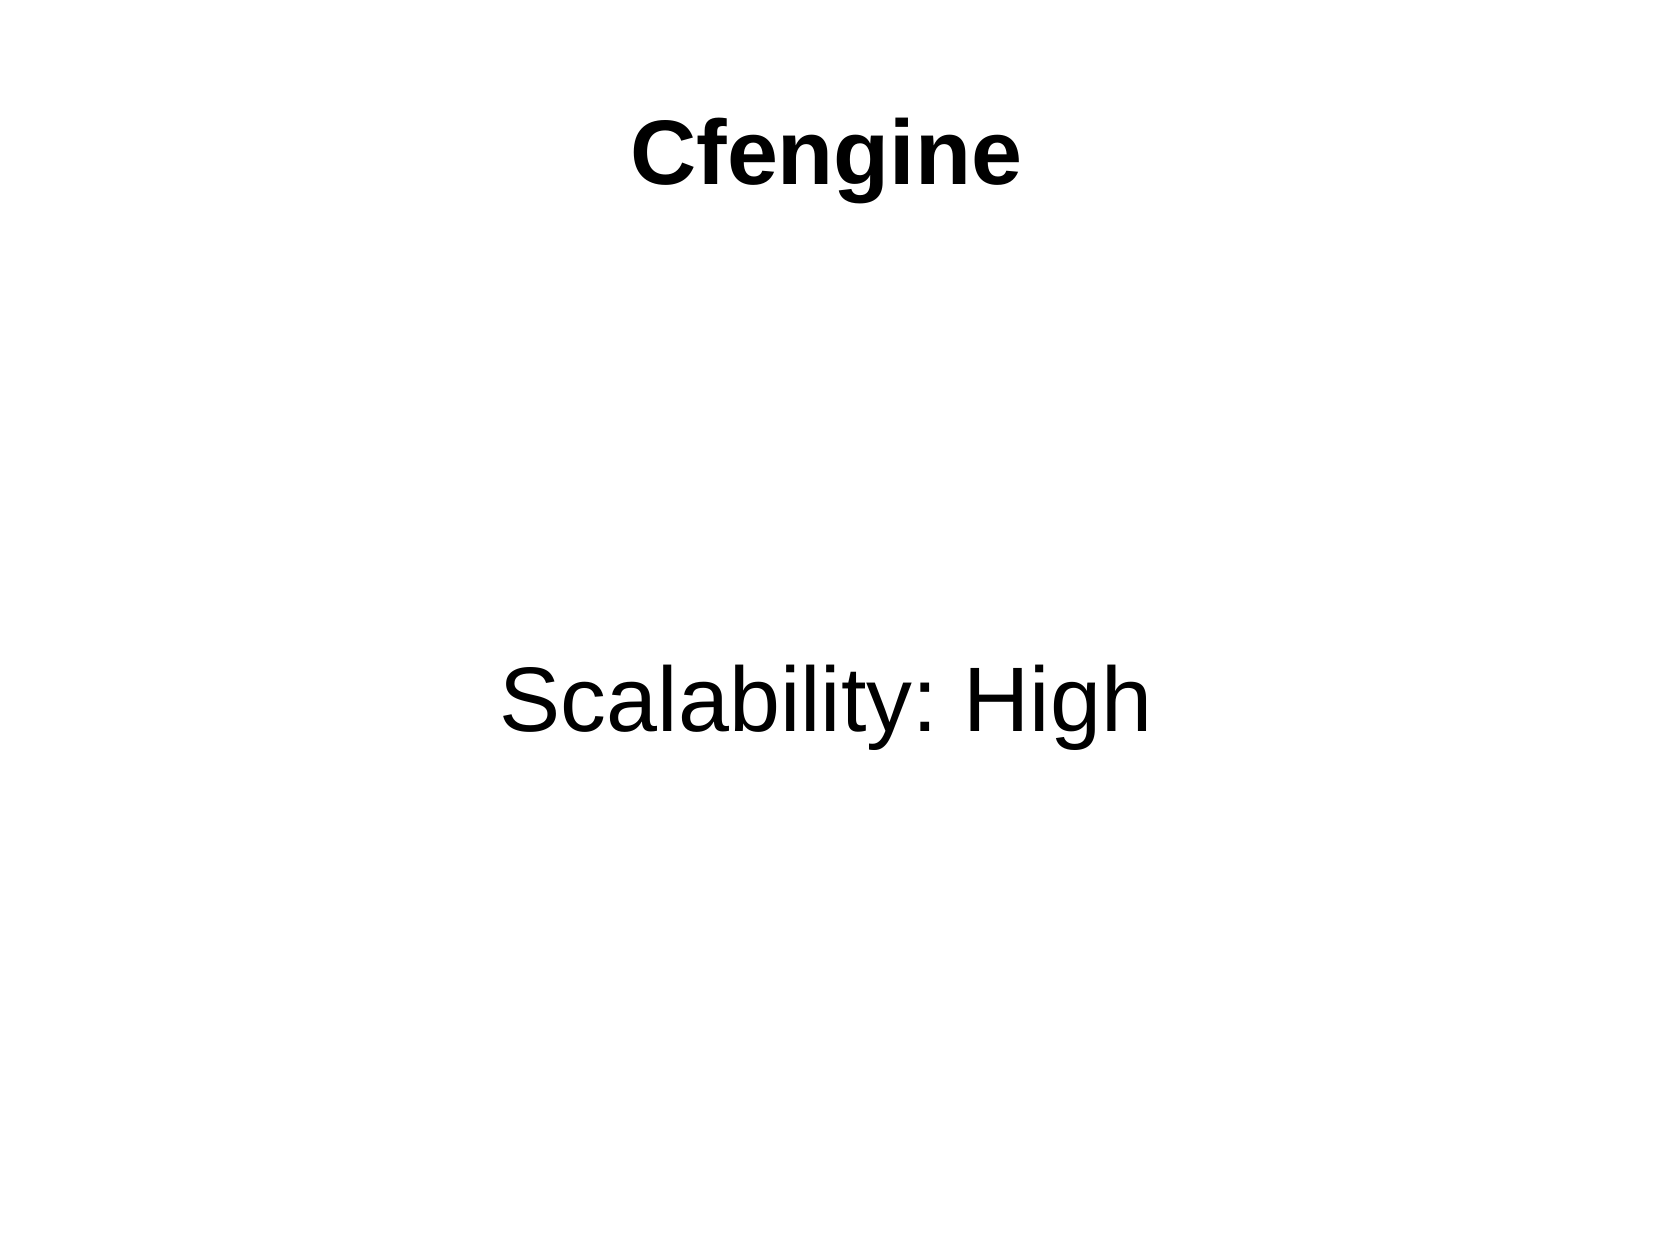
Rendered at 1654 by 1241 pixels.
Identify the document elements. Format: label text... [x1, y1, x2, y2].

title Cfengine [82, 49, 1571, 257]
subtitle Scalability: High [82, 290, 1571, 1109]
